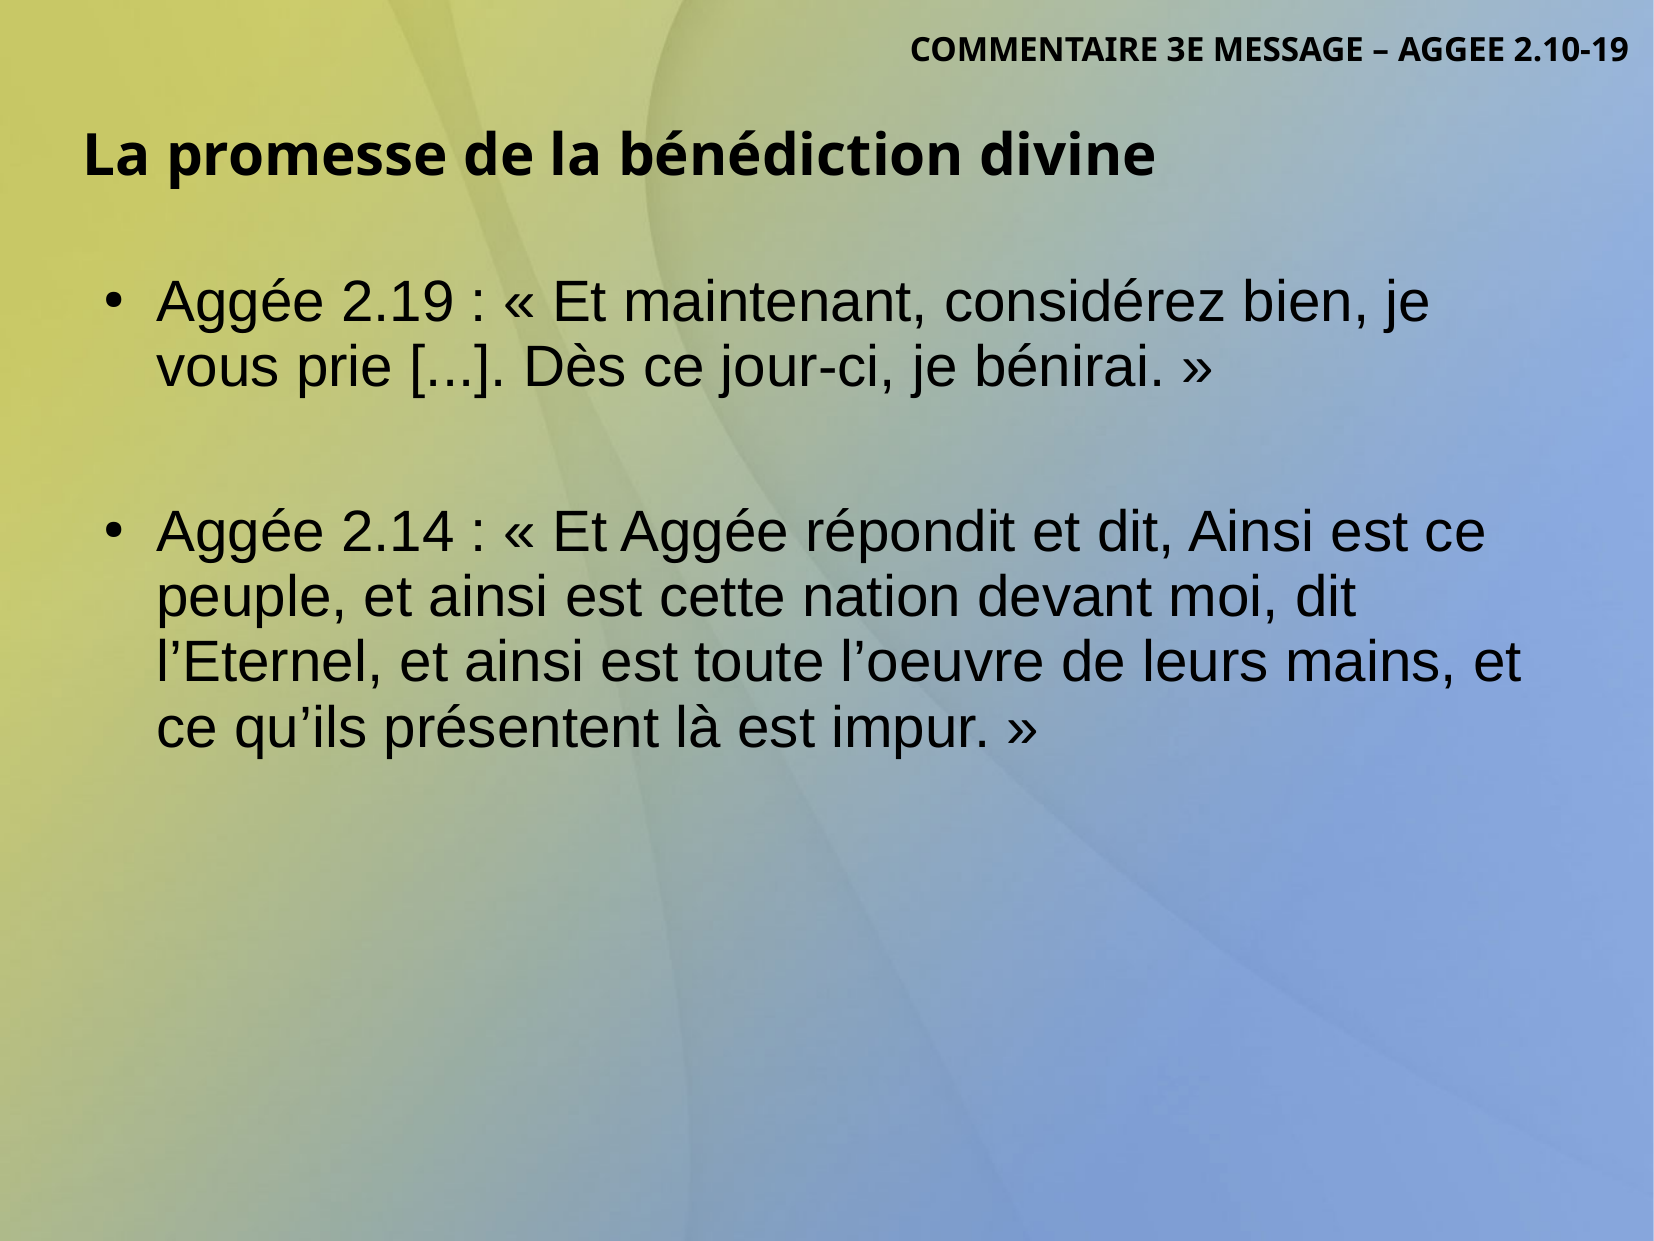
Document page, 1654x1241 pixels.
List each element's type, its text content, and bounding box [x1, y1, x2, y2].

title COMMENTAIRE 3E MESSAGE – AGGEE 2.10-19 [738, 14, 1630, 83]
picture [0, 0, 1654, 1241]
title La promesse de la bénédiction divine [82, 49, 1571, 257]
list Aggée 2.19 : « Et maintenant, considérez bien, je vous prie [...]. Dès ce jour-ci, je bénirai. » Aggée 2.14 : « Et Aggée répondit et dit, Ainsi est ce peuple, et ainsi est cette nation devant moi, dit l’Eternel, et ainsi est toute l’oeuvre de leurs mains, et ce qu’ils présentent là est impur. » [82, 265, 1571, 1091]
